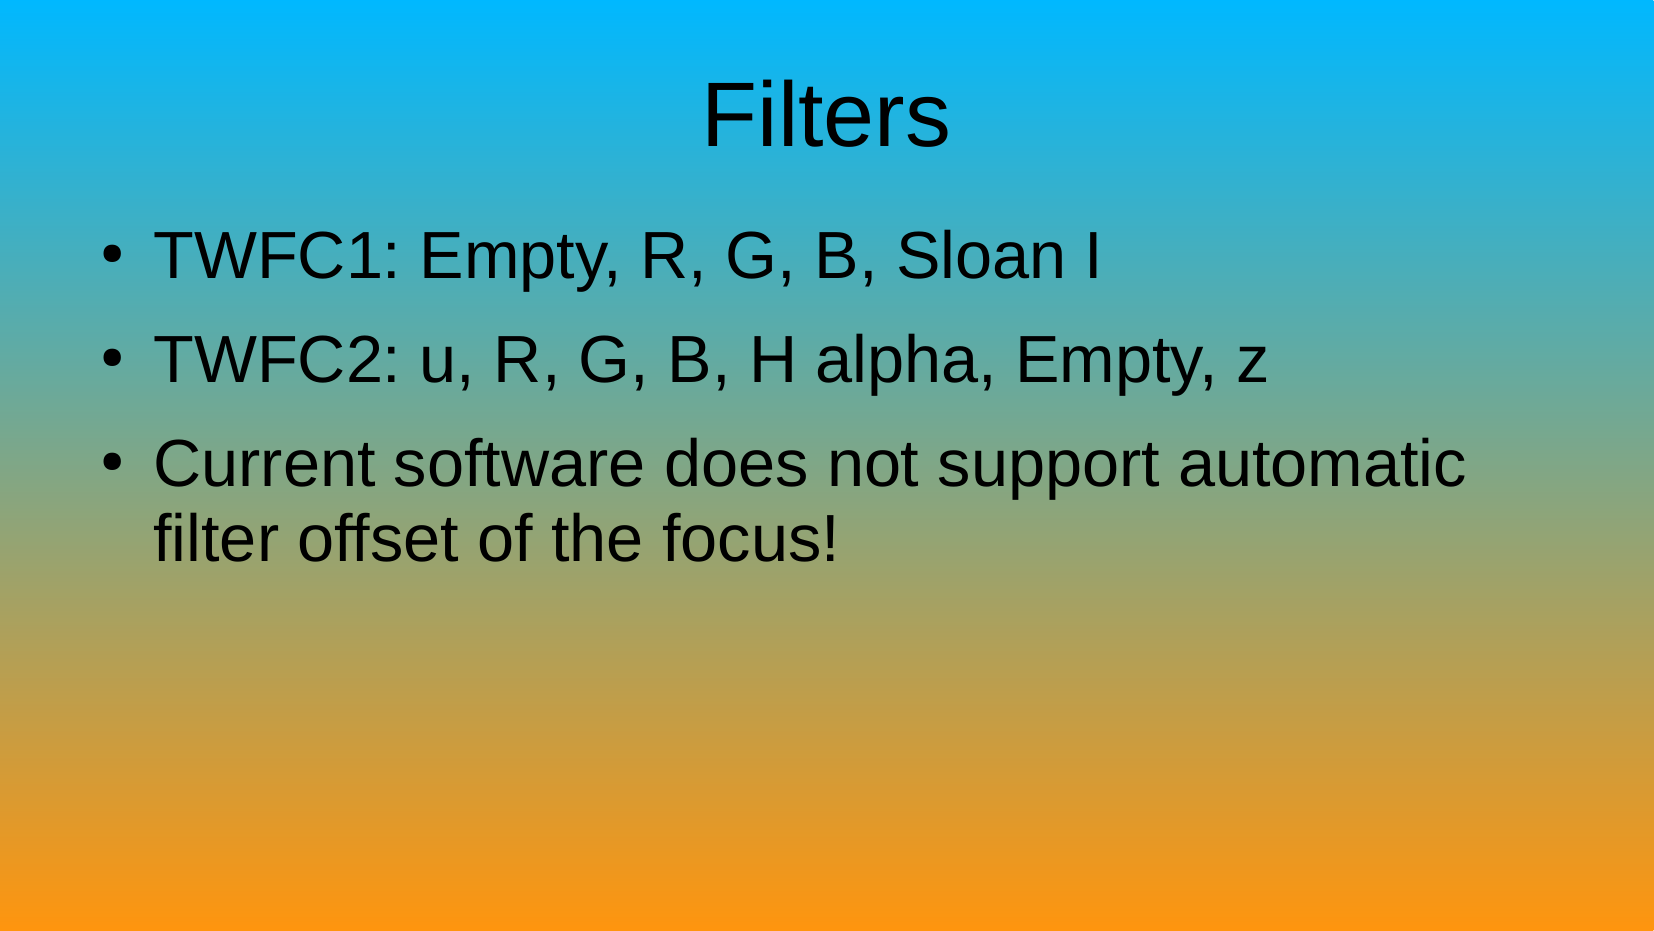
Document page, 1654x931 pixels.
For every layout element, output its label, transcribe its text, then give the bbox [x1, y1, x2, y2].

list TWFC1: Empty, R, G, B, Sloan I TWFC2: u, R, G, B, H alpha, Empty, z Current software does not support automatic filter offset of the focus! [82, 217, 1571, 758]
title Filters [82, 37, 1571, 193]
